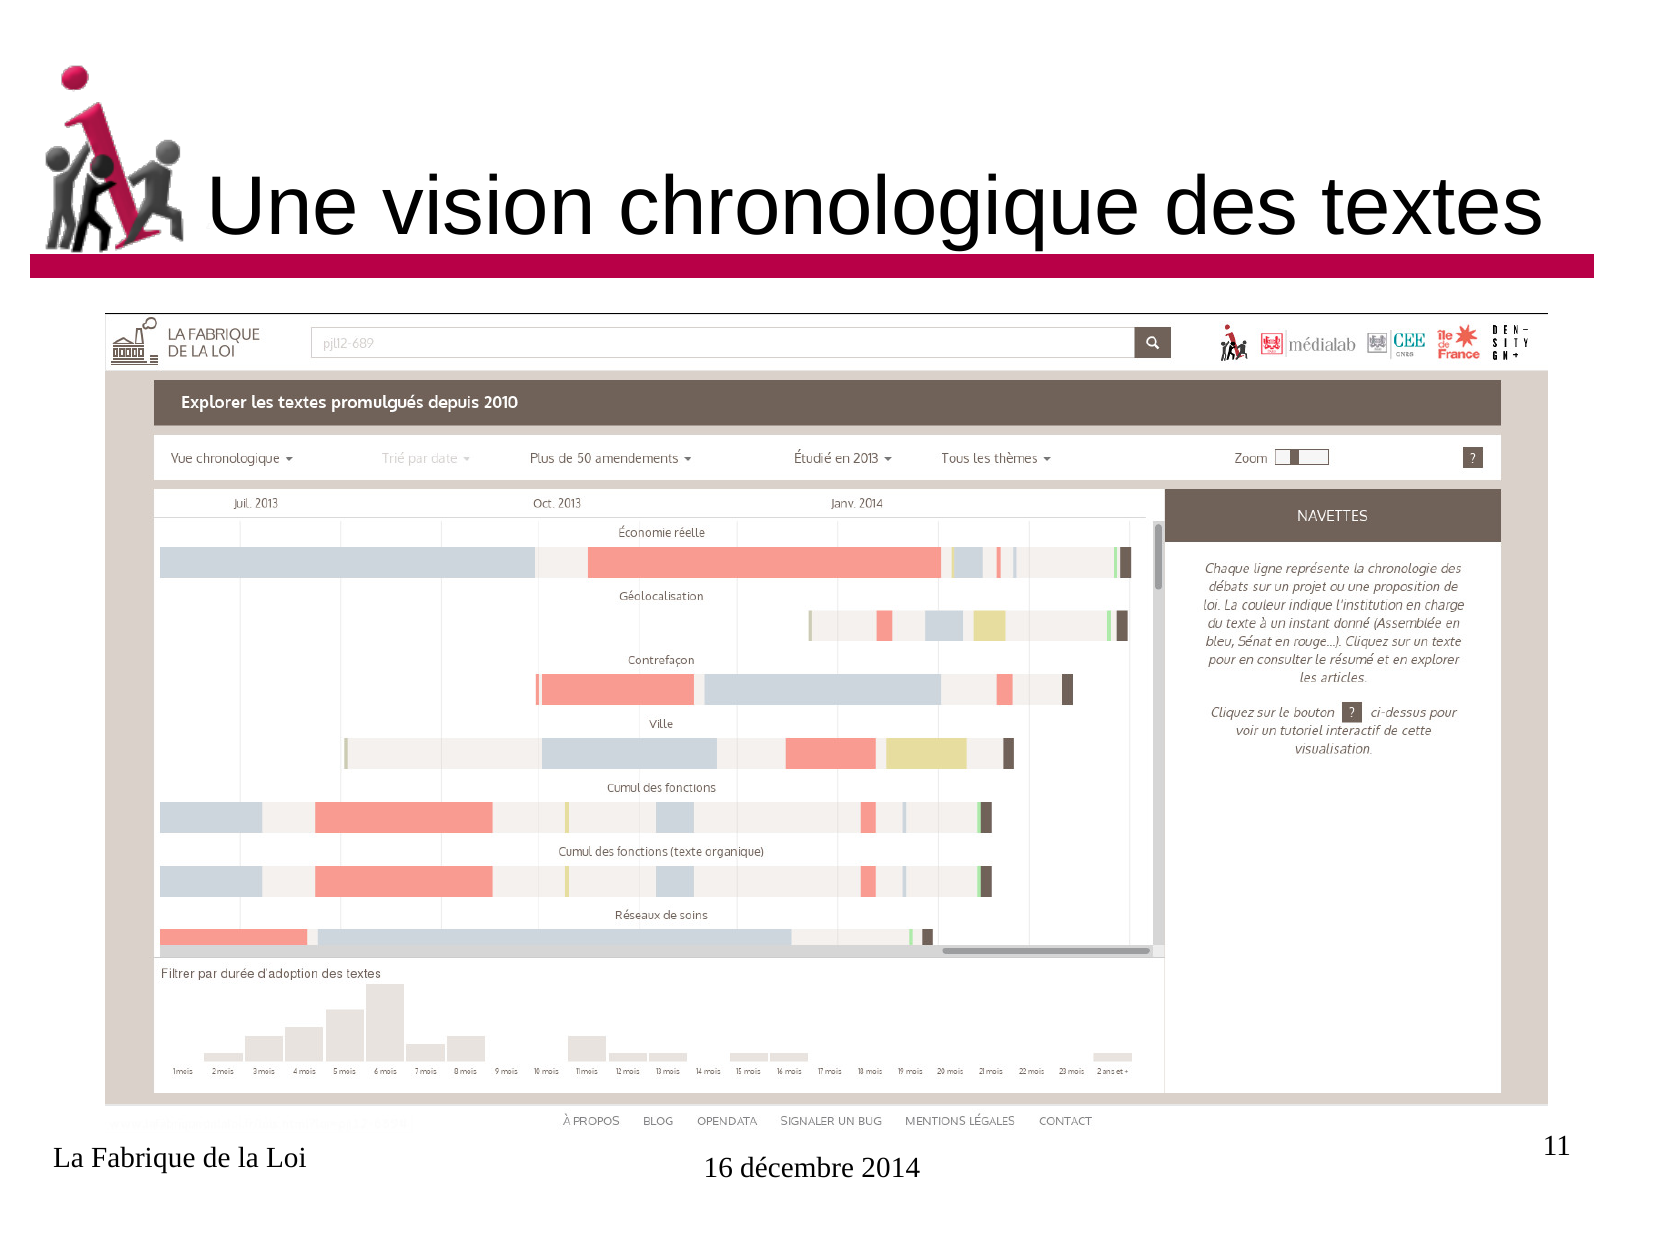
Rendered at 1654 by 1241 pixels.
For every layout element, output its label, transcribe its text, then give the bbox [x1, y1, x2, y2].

picture [29, 60, 210, 254]
picture [105, 313, 1548, 1133]
title Une vision chronologique des textes [206, 102, 1595, 310]
